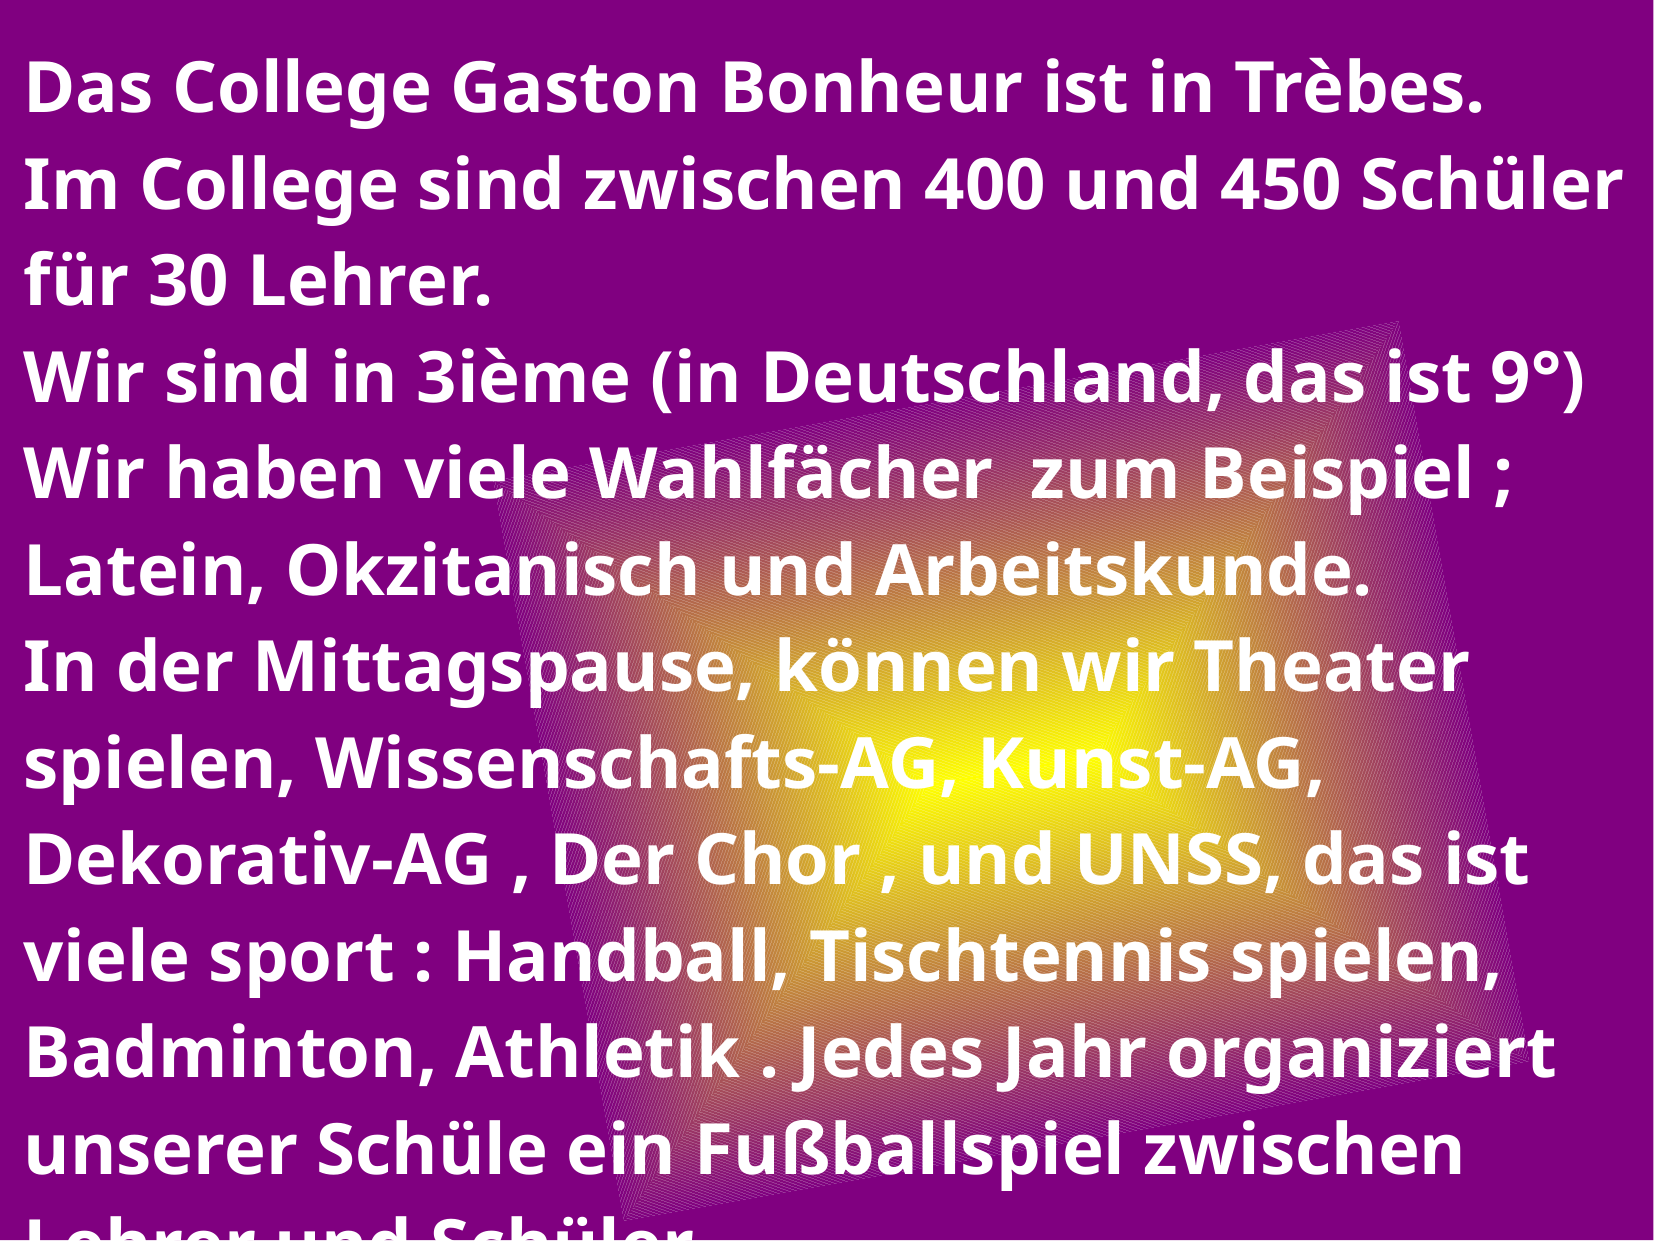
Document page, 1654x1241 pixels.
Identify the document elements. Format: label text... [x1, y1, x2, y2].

text_box Das College Gaston Bonheur ist in Trèbes. Im College sind zwischen 400 und 450 Schüler für 30 Lehrer. Wir sind in 3ième (in Deutschland, das ist 9°) Wir haben viele Wahlfächer zum Beispiel ; Latein, Okzitanisch und Arbeitskunde. In der Mittagspause, können wir Theater spielen, Wissenschafts-AG, Kunst-AG, Dekorativ-AG , Der Chor , und UNSS, das ist viele sport : Handball, Tischtennis spielen, Badminton, Athletik . Jedes Jahr organiziert unserer Schüle ein Fußballspiel zwischen Lehrer und Schüler. [8, 29, 1654, 1241]
